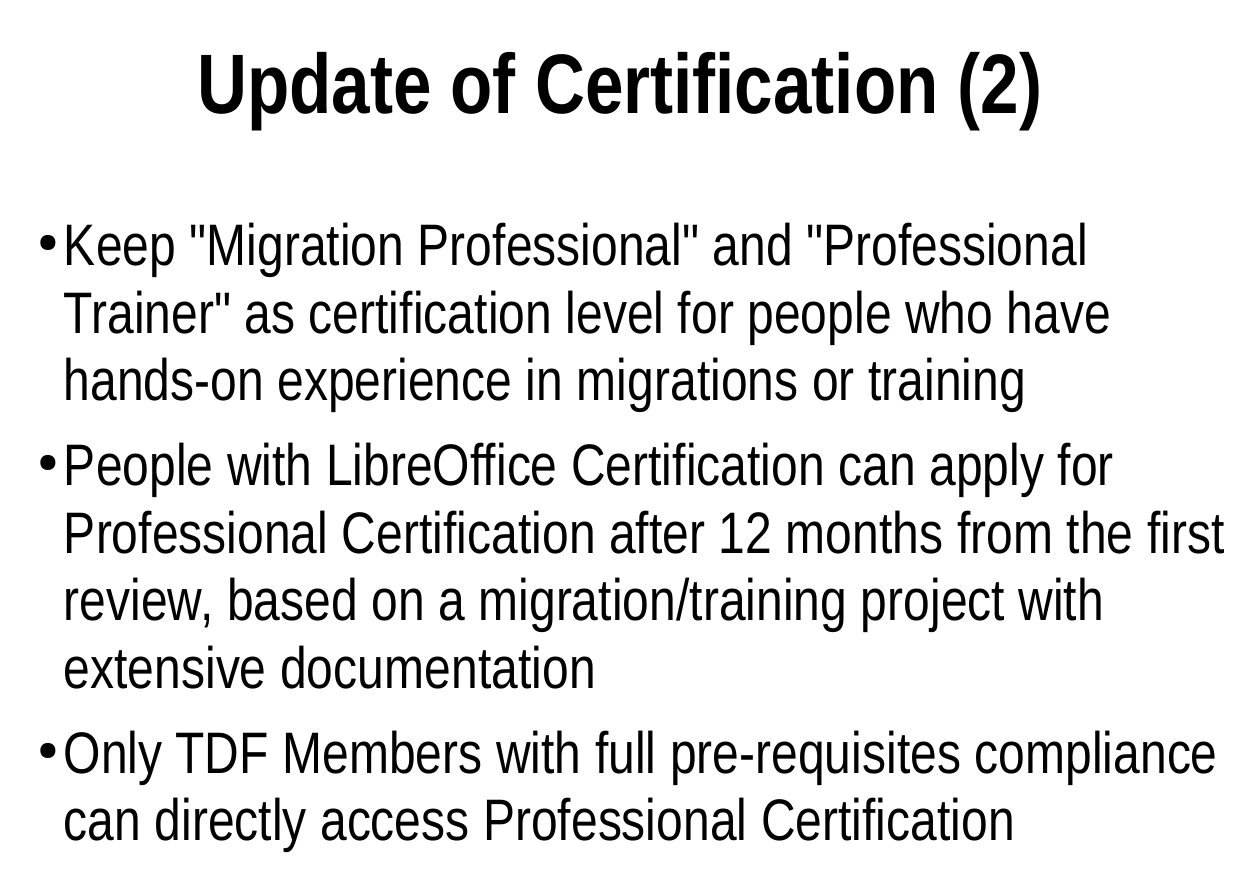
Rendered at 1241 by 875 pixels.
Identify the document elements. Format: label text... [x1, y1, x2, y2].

title Update of Certification (2) [11, 12, 1229, 155]
list Keep "Migration Professional" and "Professional Trainer" as certification level for people who have hands-on experience in migrations or training People with LibreOffice Certification can apply for Professional Certification after 12 months from the first review, based on a migration/training project with extensive documentation Only TDF Members with full pre-requisites compliance can directly access Professional Certification [11, 210, 1229, 863]
